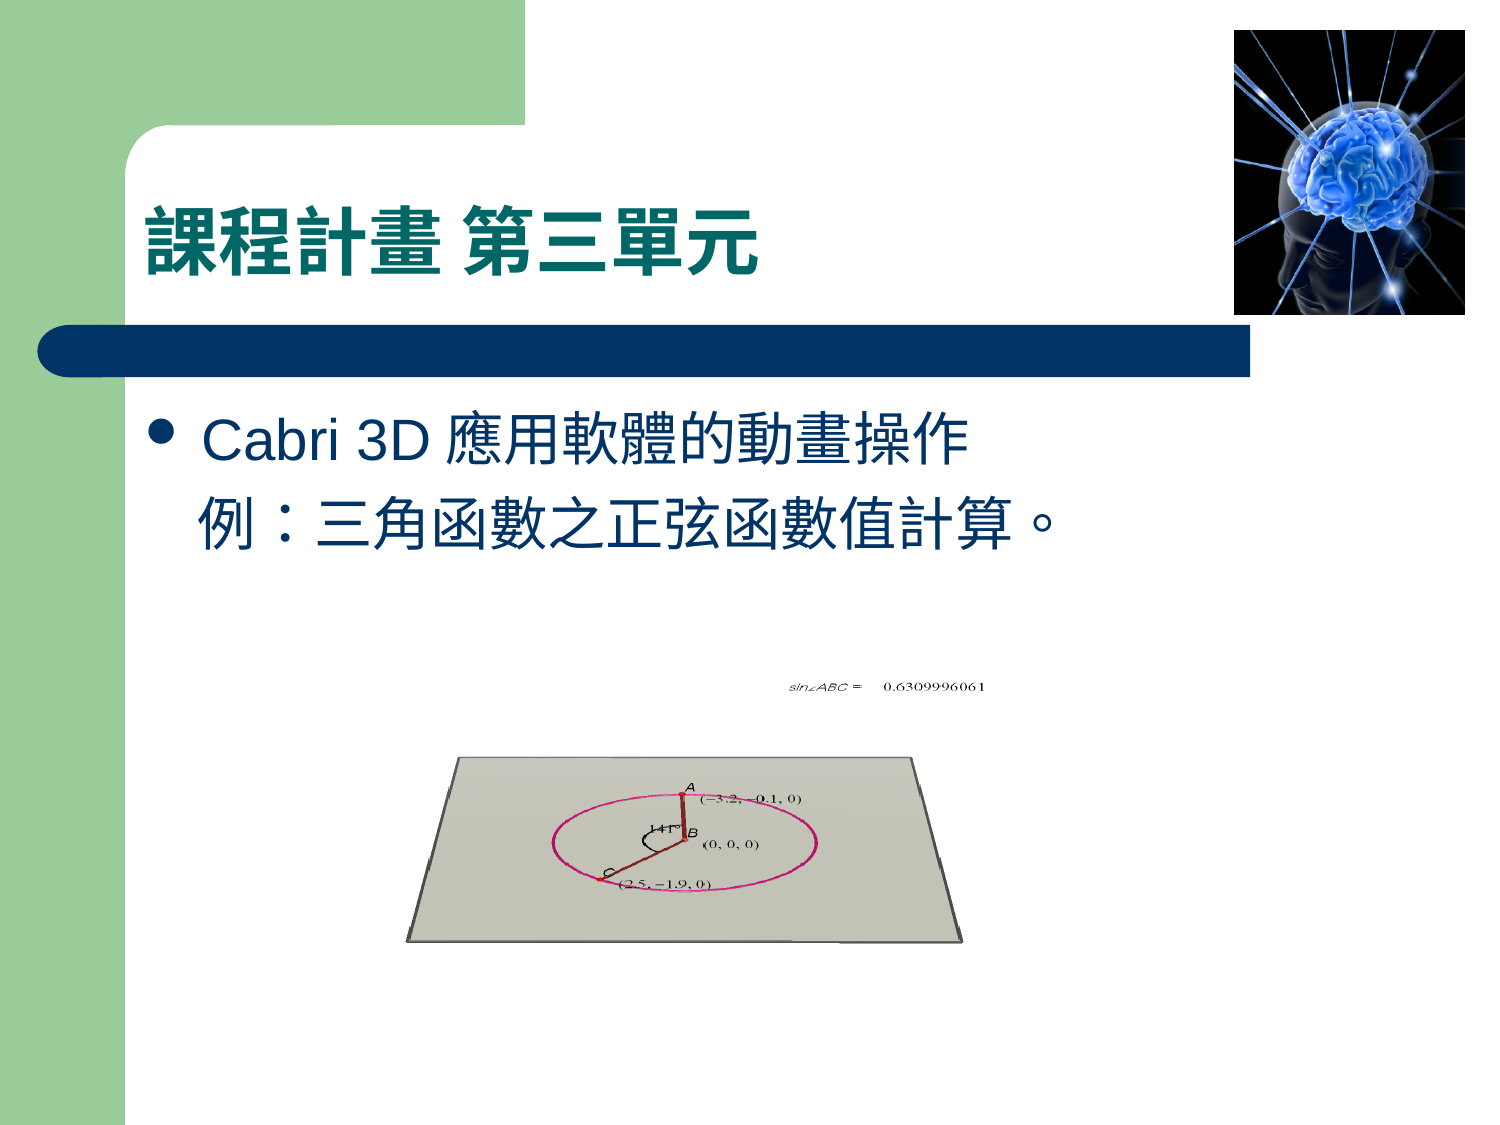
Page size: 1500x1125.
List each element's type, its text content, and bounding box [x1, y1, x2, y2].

picture [1234, 30, 1465, 315]
title 課程計畫 第三單元 [135, 137, 1234, 302]
picture [312, 586, 1058, 1094]
list Cabri 3D應用軟體的動畫操作 例：三角函數之正弦函數值計算。 [137, 387, 1400, 999]
